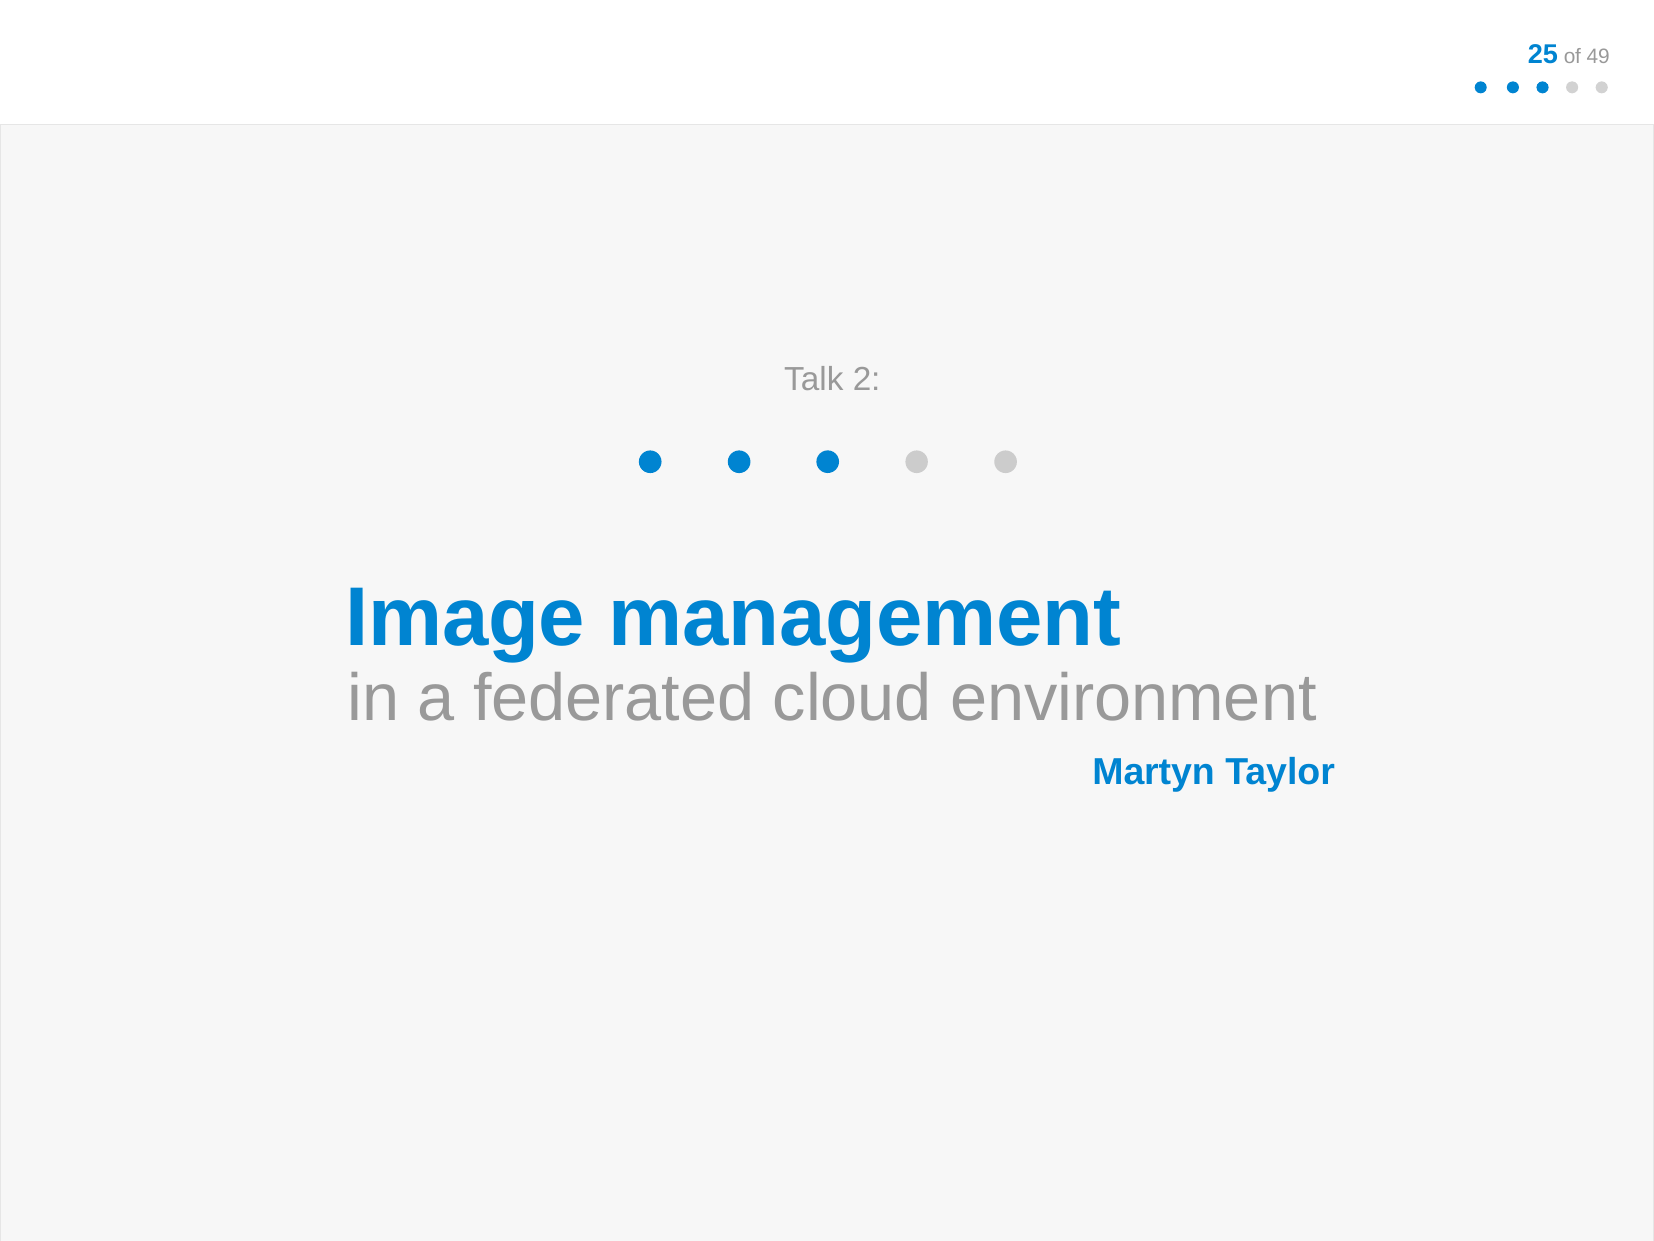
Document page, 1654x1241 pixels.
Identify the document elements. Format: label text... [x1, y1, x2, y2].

title Martyn Taylor [660, 729, 1336, 814]
title Image management [345, 570, 1388, 660]
title <number> of 49 [1489, 31, 1610, 78]
text_box [1506, 81, 1520, 94]
text_box [0, 124, 1654, 1241]
text_box [1566, 81, 1579, 94]
text_box [1595, 81, 1608, 94]
text_box [1474, 81, 1487, 94]
title in a federated cloud environment [90, 660, 1576, 736]
text_box [1536, 81, 1549, 94]
title Talk 2: [645, 360, 1021, 398]
